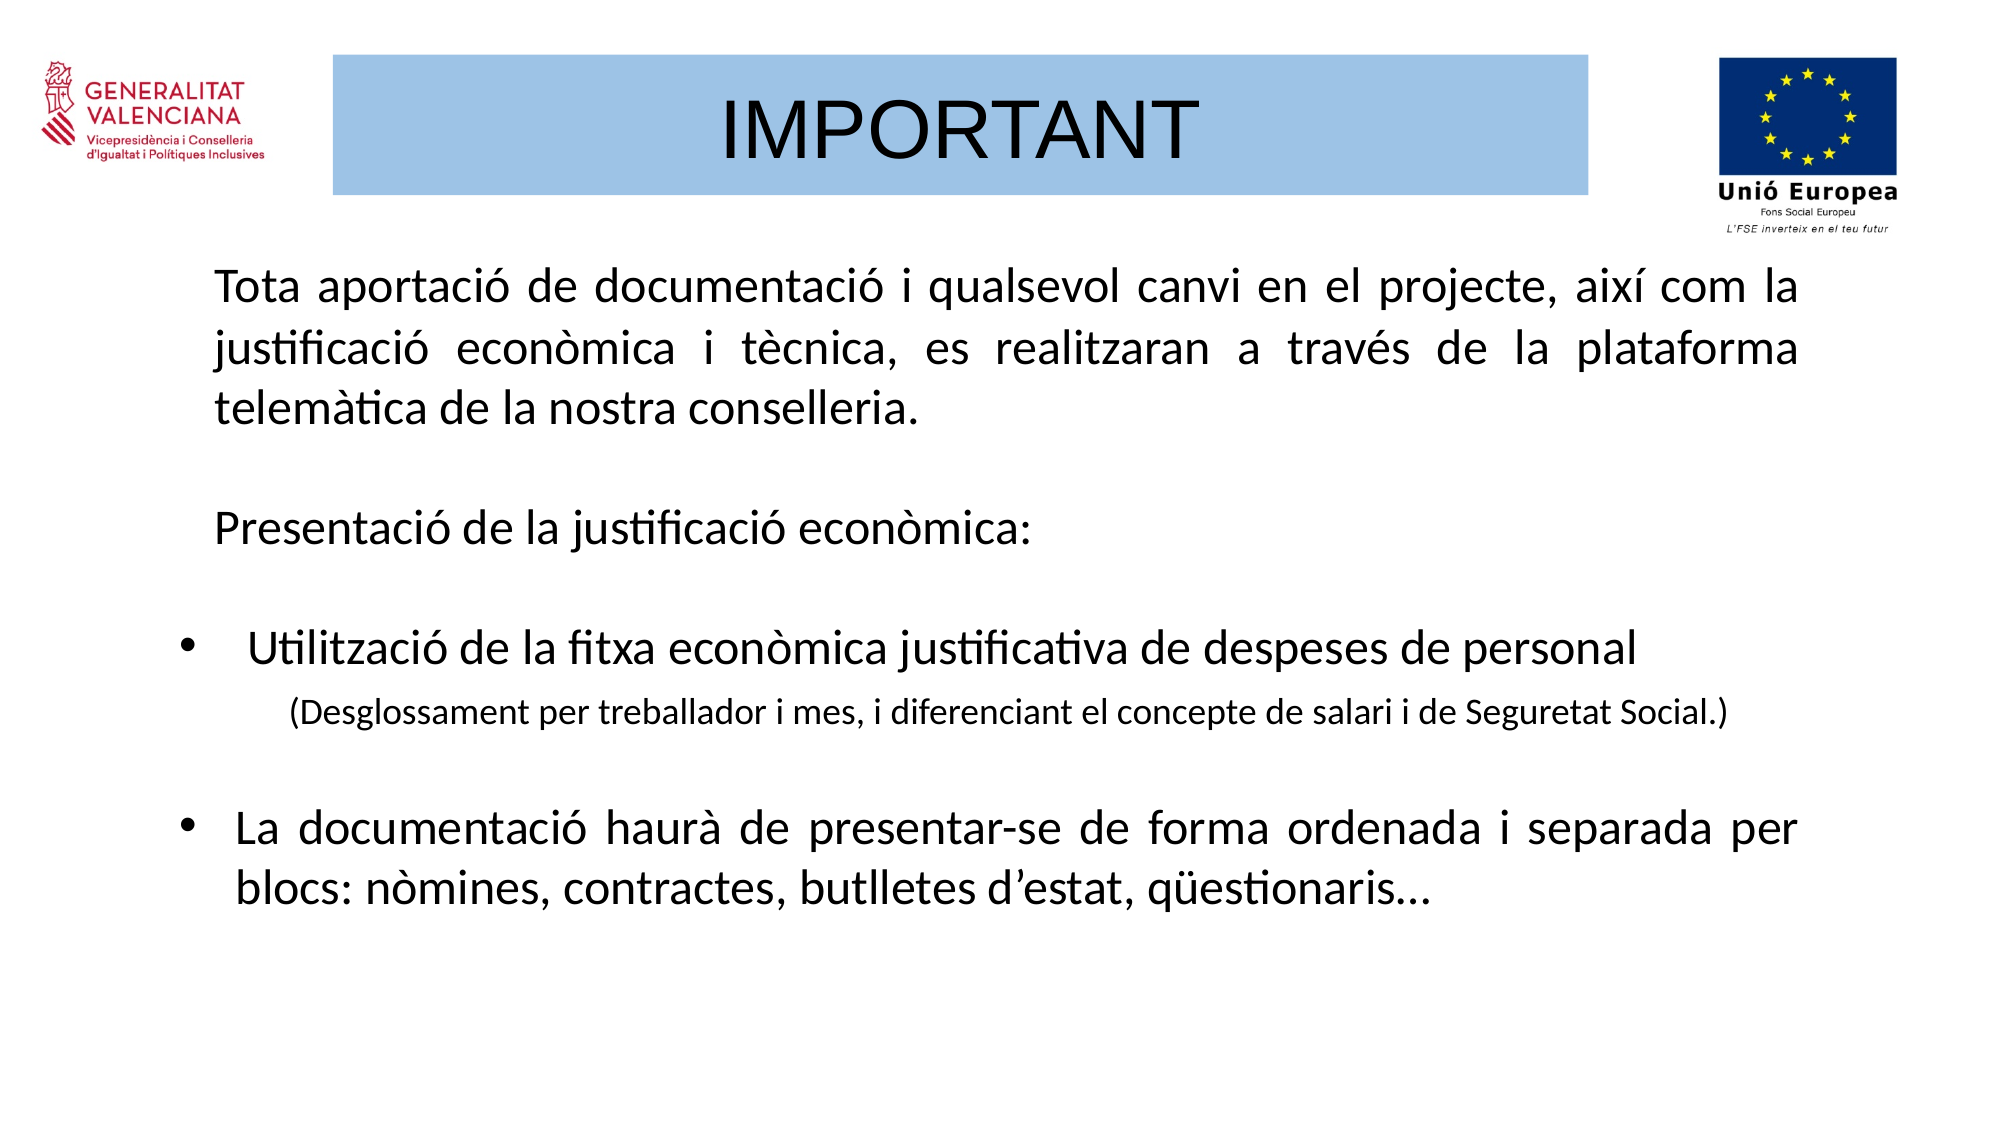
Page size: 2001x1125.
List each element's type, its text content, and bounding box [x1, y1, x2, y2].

picture [1700, 47, 1912, 242]
text_box Tota aportació de documentació i qualsevol canvi en el projecte, així com la justificació econòmica i tècnica, es realitzaran a través de la plataforma telemàtica de la nostra conselleria. Presentació de la justificació econòmica: Utilització de la fitxa econòmica justificativa de despeses de personal (Desglossament per treballador i mes, i diferenciant el concepte de salari i de Seguretat Social.) La documentació haurà de presentar-se de forma ordenada i separada per blocs: nòmines, contractes, butlletes d’estat, qüestionaris… [162, 237, 1816, 1032]
picture [0, 19, 306, 200]
text_box IMPORTANT [332, 54, 1589, 196]
